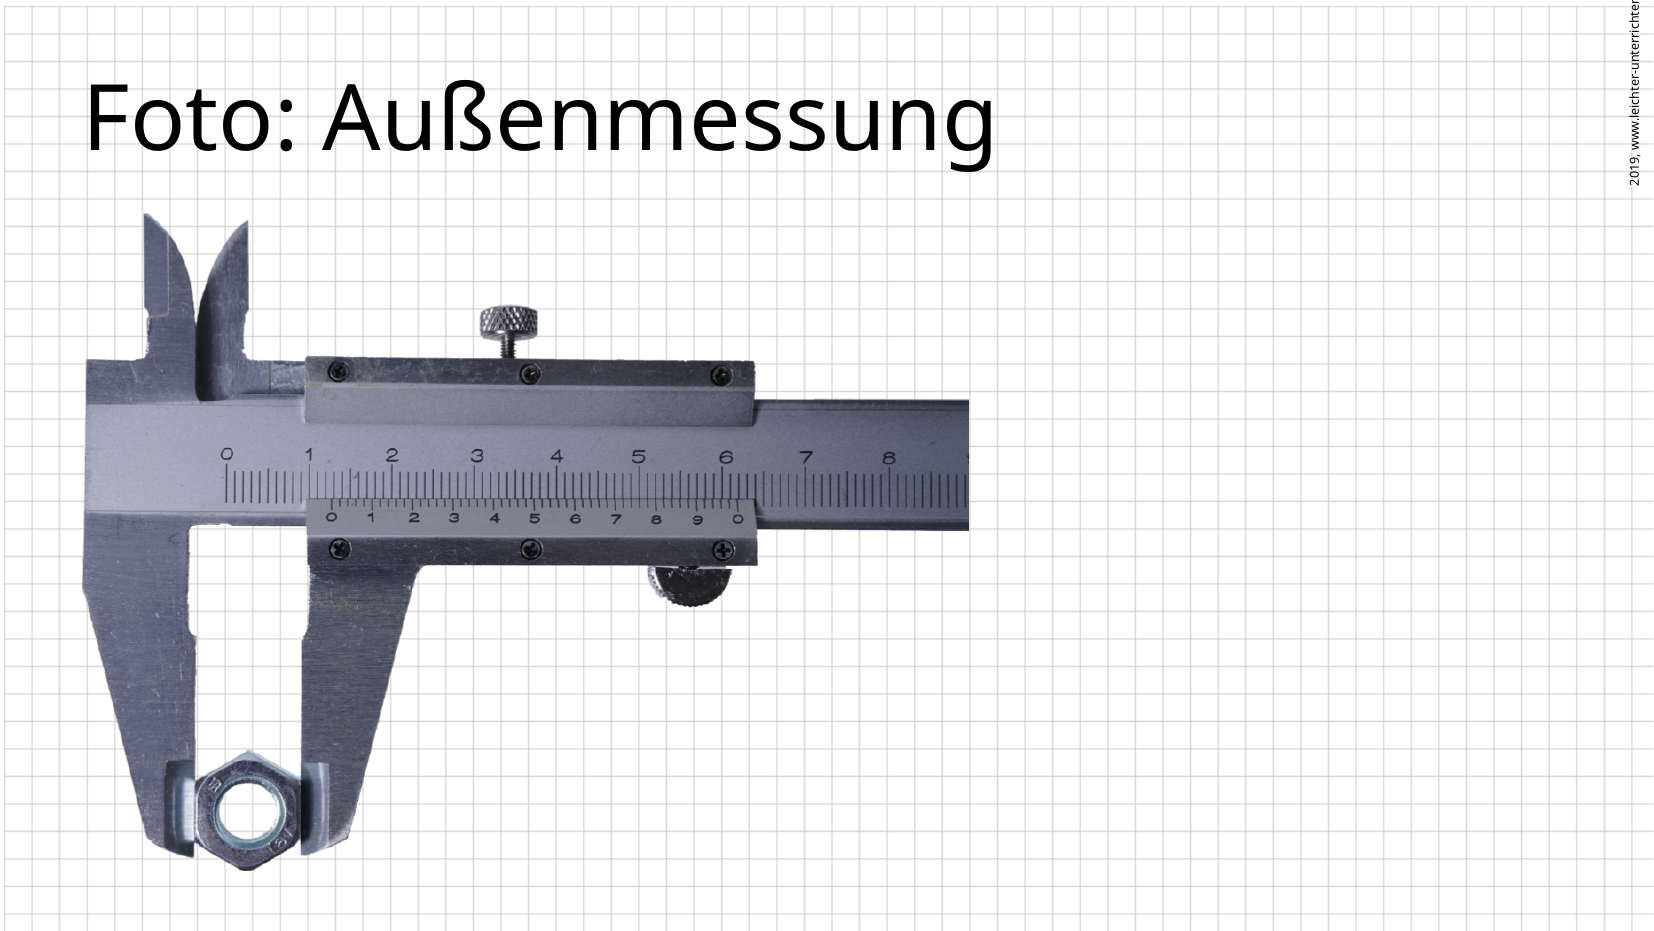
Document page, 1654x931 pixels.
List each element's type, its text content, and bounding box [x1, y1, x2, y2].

title Foto: Außenmessung [82, 37, 1571, 193]
picture [82, 213, 969, 871]
